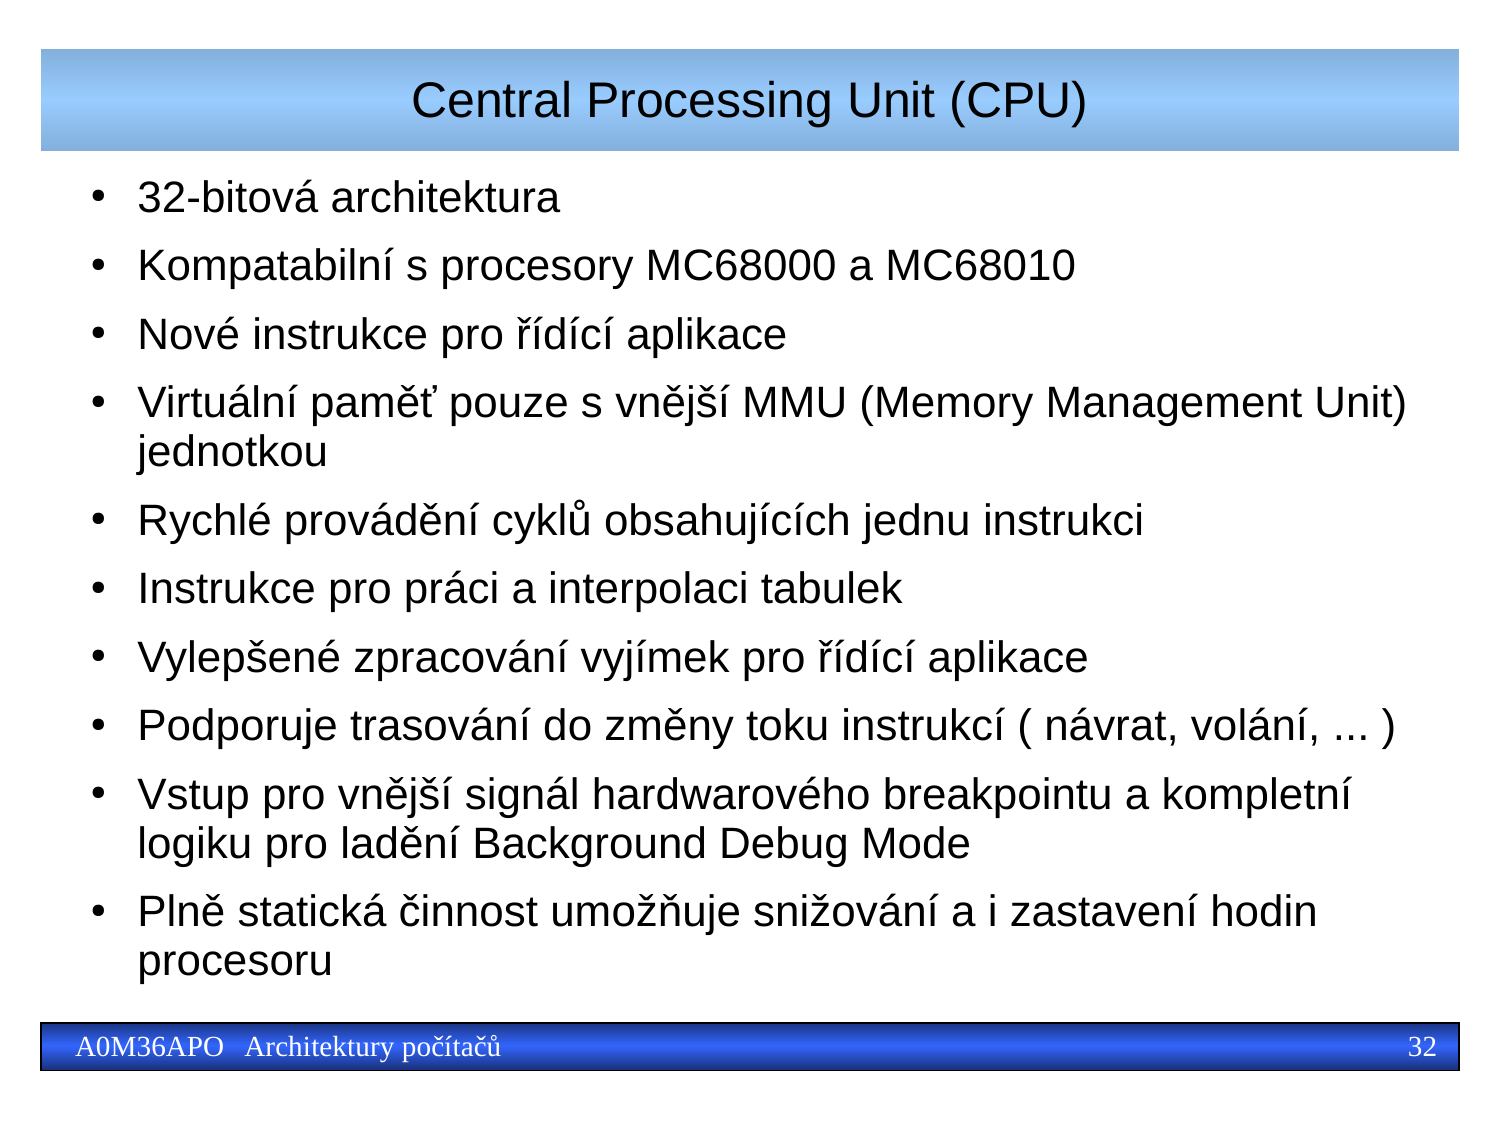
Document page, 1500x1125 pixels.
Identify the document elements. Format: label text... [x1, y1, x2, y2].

list 32-bitová architektura Kompatabilní s procesory MC68000 a MC68010 Nové instrukce pro řídící aplikace Virtuální paměť pouze s vnější MMU (Memory Management Unit) jednotkou Rychlé provádění cyklů obsahujících jednu instrukci Instrukce pro práci a interpolaci tabulek Vylepšené zpracování vyjímek pro řídící aplikace Podporuje trasování do změny toku instrukcí ( návrat, volání, ... ) Vstup pro vnější signál hardwarového breakpointu a kompletní logiku pro ladění Background Debug Mode Plně statická činnost umožňuje snižování a i zastavení hodin procesoru [75, 172, 1426, 1000]
title Central Processing Unit (CPU) [41, 49, 1459, 151]
